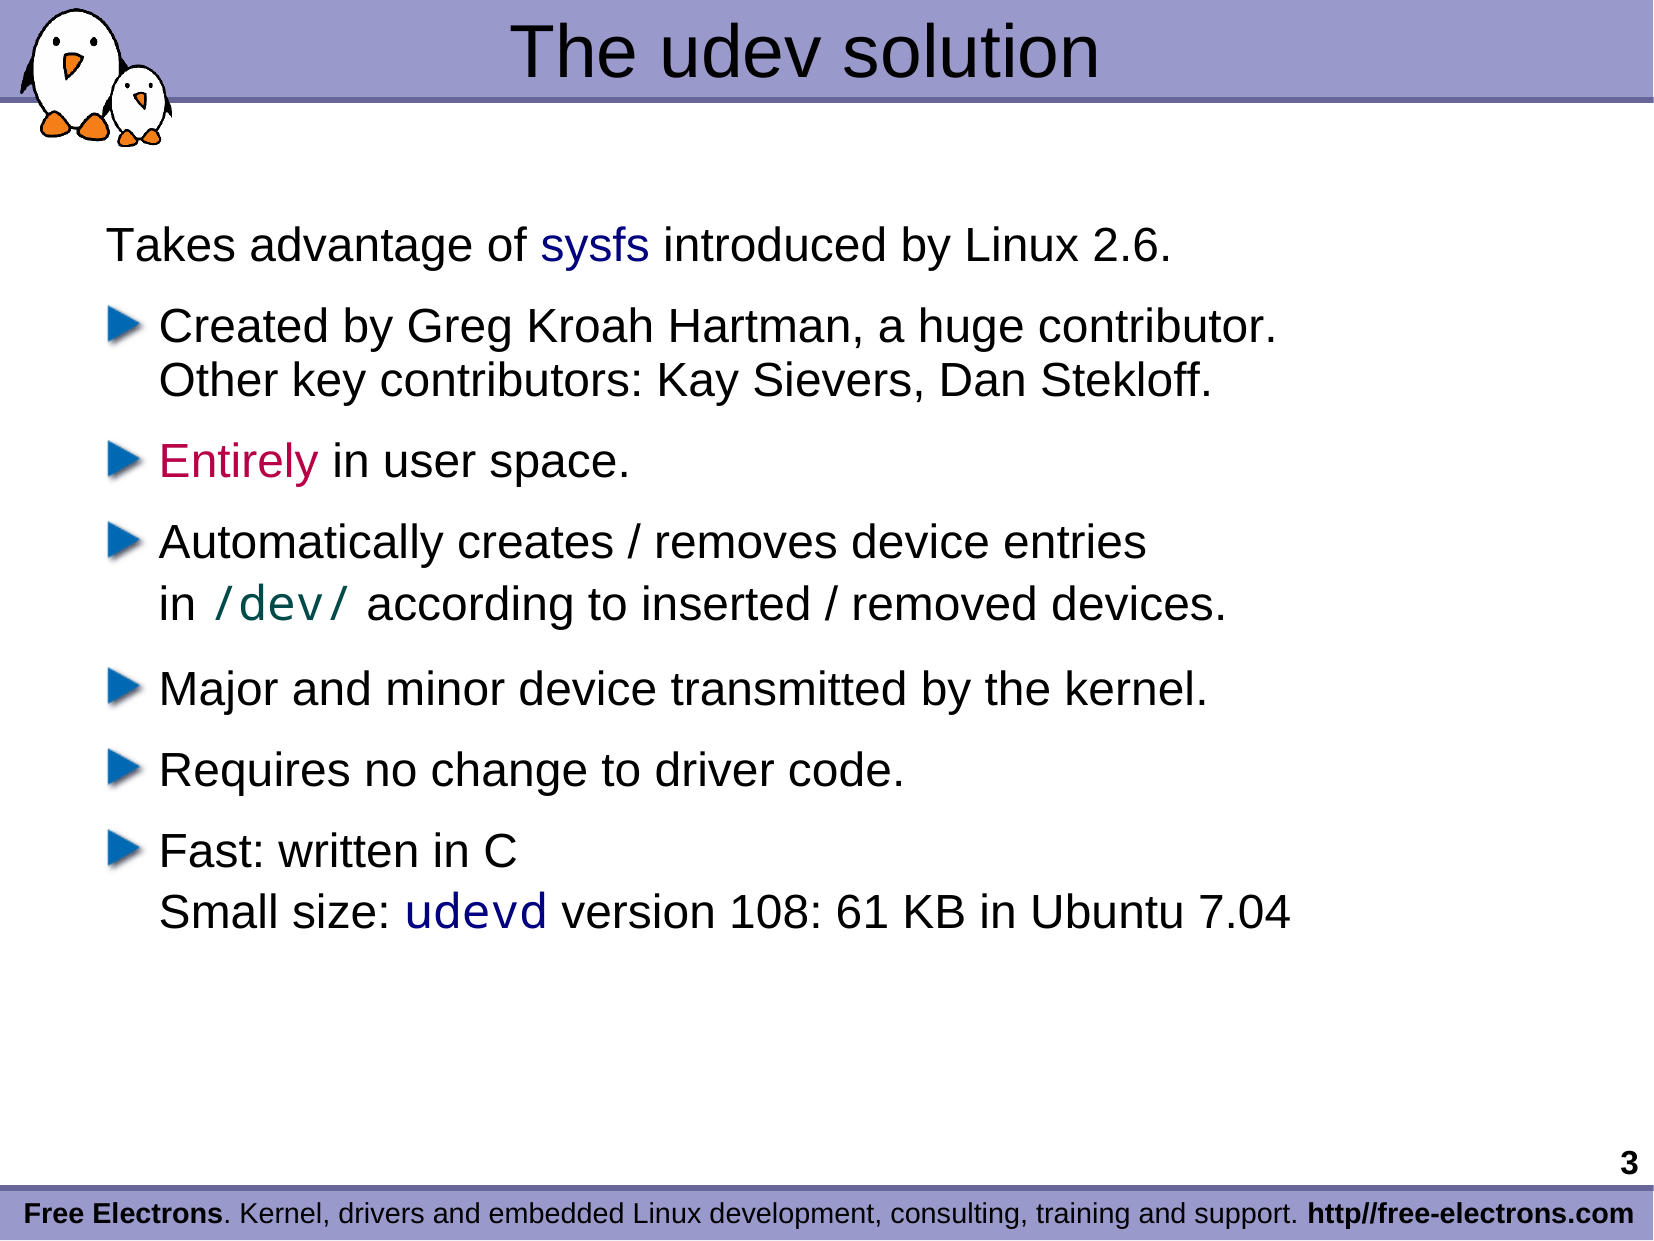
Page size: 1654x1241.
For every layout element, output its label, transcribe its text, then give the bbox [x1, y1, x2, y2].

list Takes advantage of sysfs introduced by Linux 2.6. Created by Greg Kroah Hartman, a huge contributor. Other key contributors: Kay Sievers, Dan Stekloff. Entirely in user space. Automatically creates / removes device entries in /dev/ according to inserted / removed devices. Major and minor device transmitted by the kernel. Requires no change to driver code. Fast: written in C Small size: udevd version 108: 61 KB in Ubuntu 7.04 [87, 218, 1575, 1035]
title The udev solution [60, 0, 1551, 104]
picture [20, 8, 172, 147]
